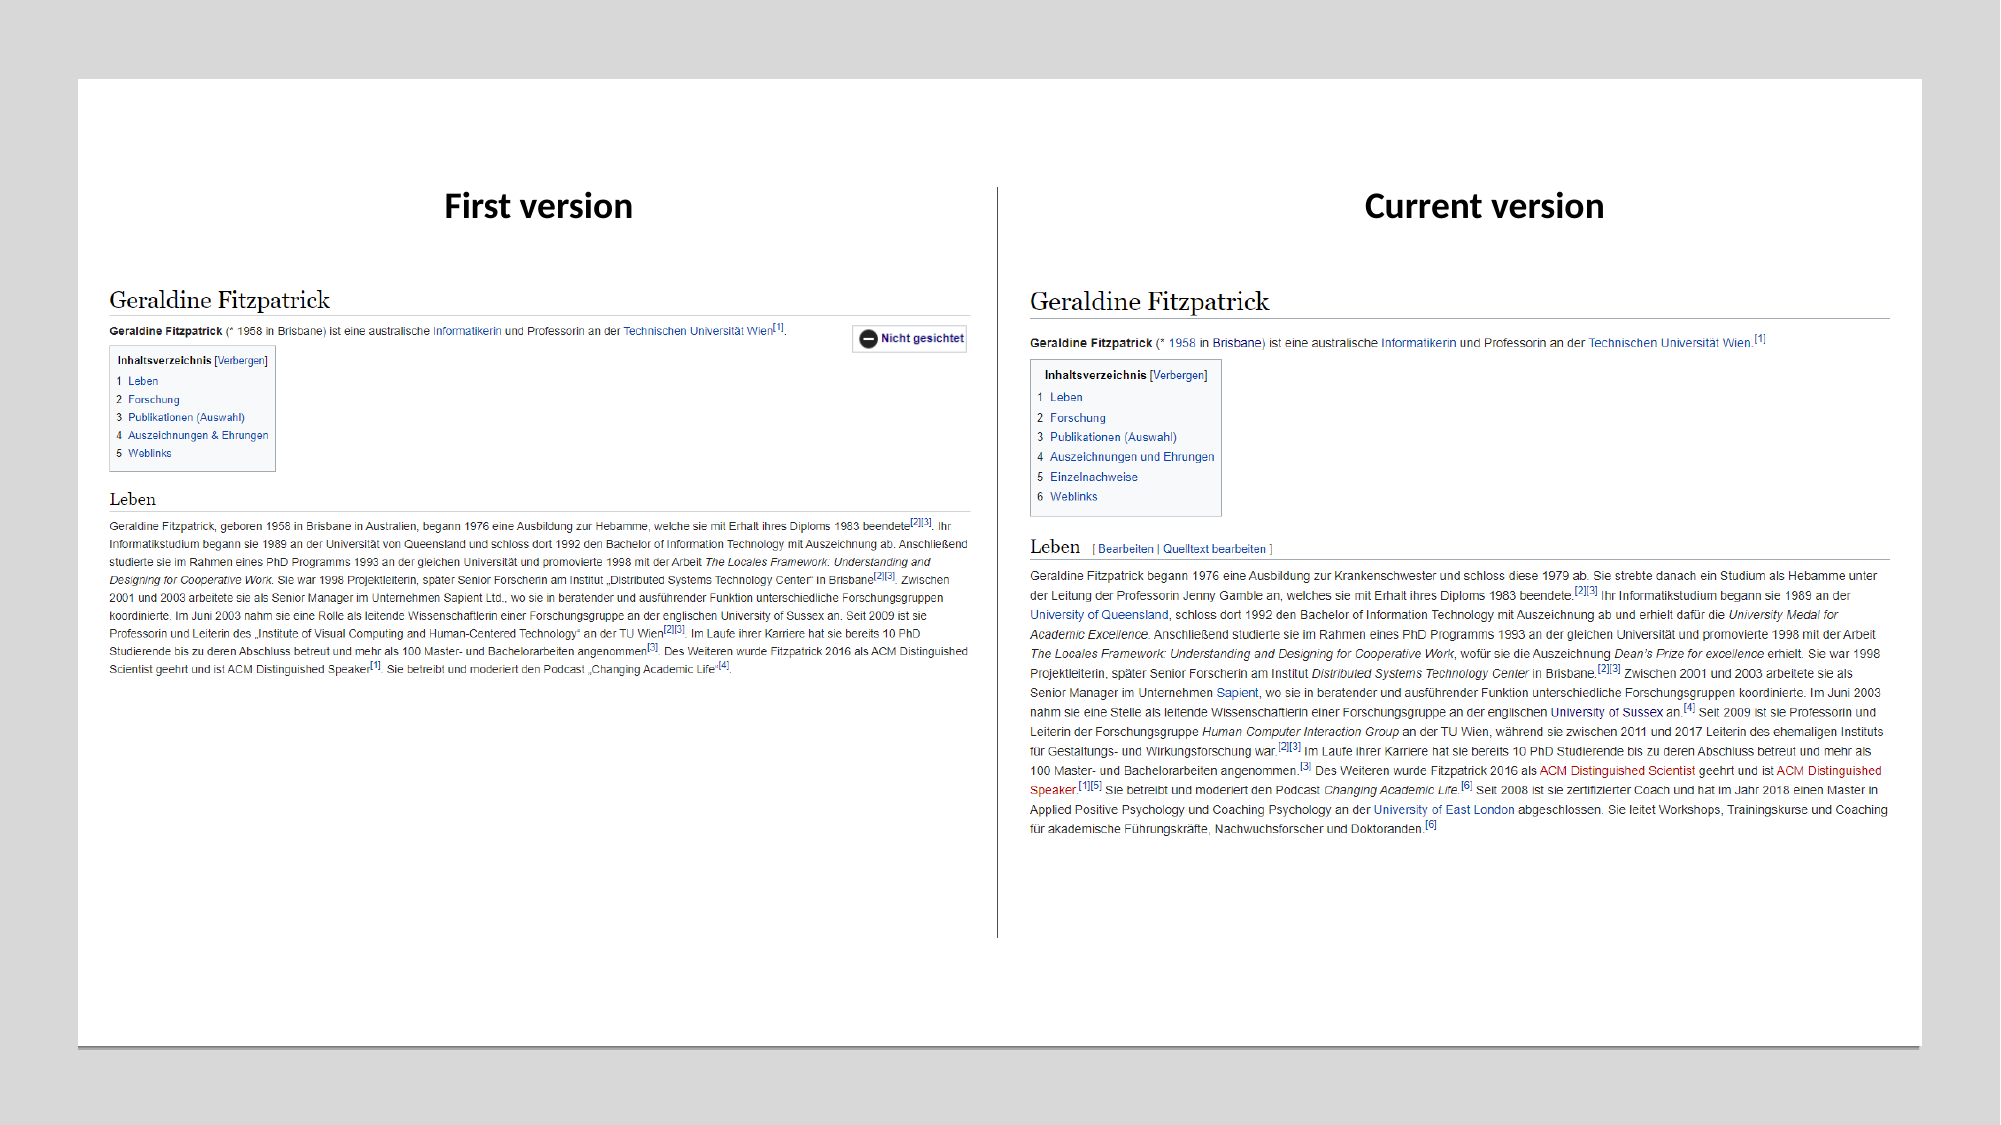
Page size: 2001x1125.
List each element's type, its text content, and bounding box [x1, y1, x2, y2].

picture [105, 285, 975, 681]
text_box First version [429, 173, 650, 234]
text_box Current version [1350, 173, 1622, 234]
picture [1025, 285, 1895, 840]
text_box [0, 0, 2000, 1125]
